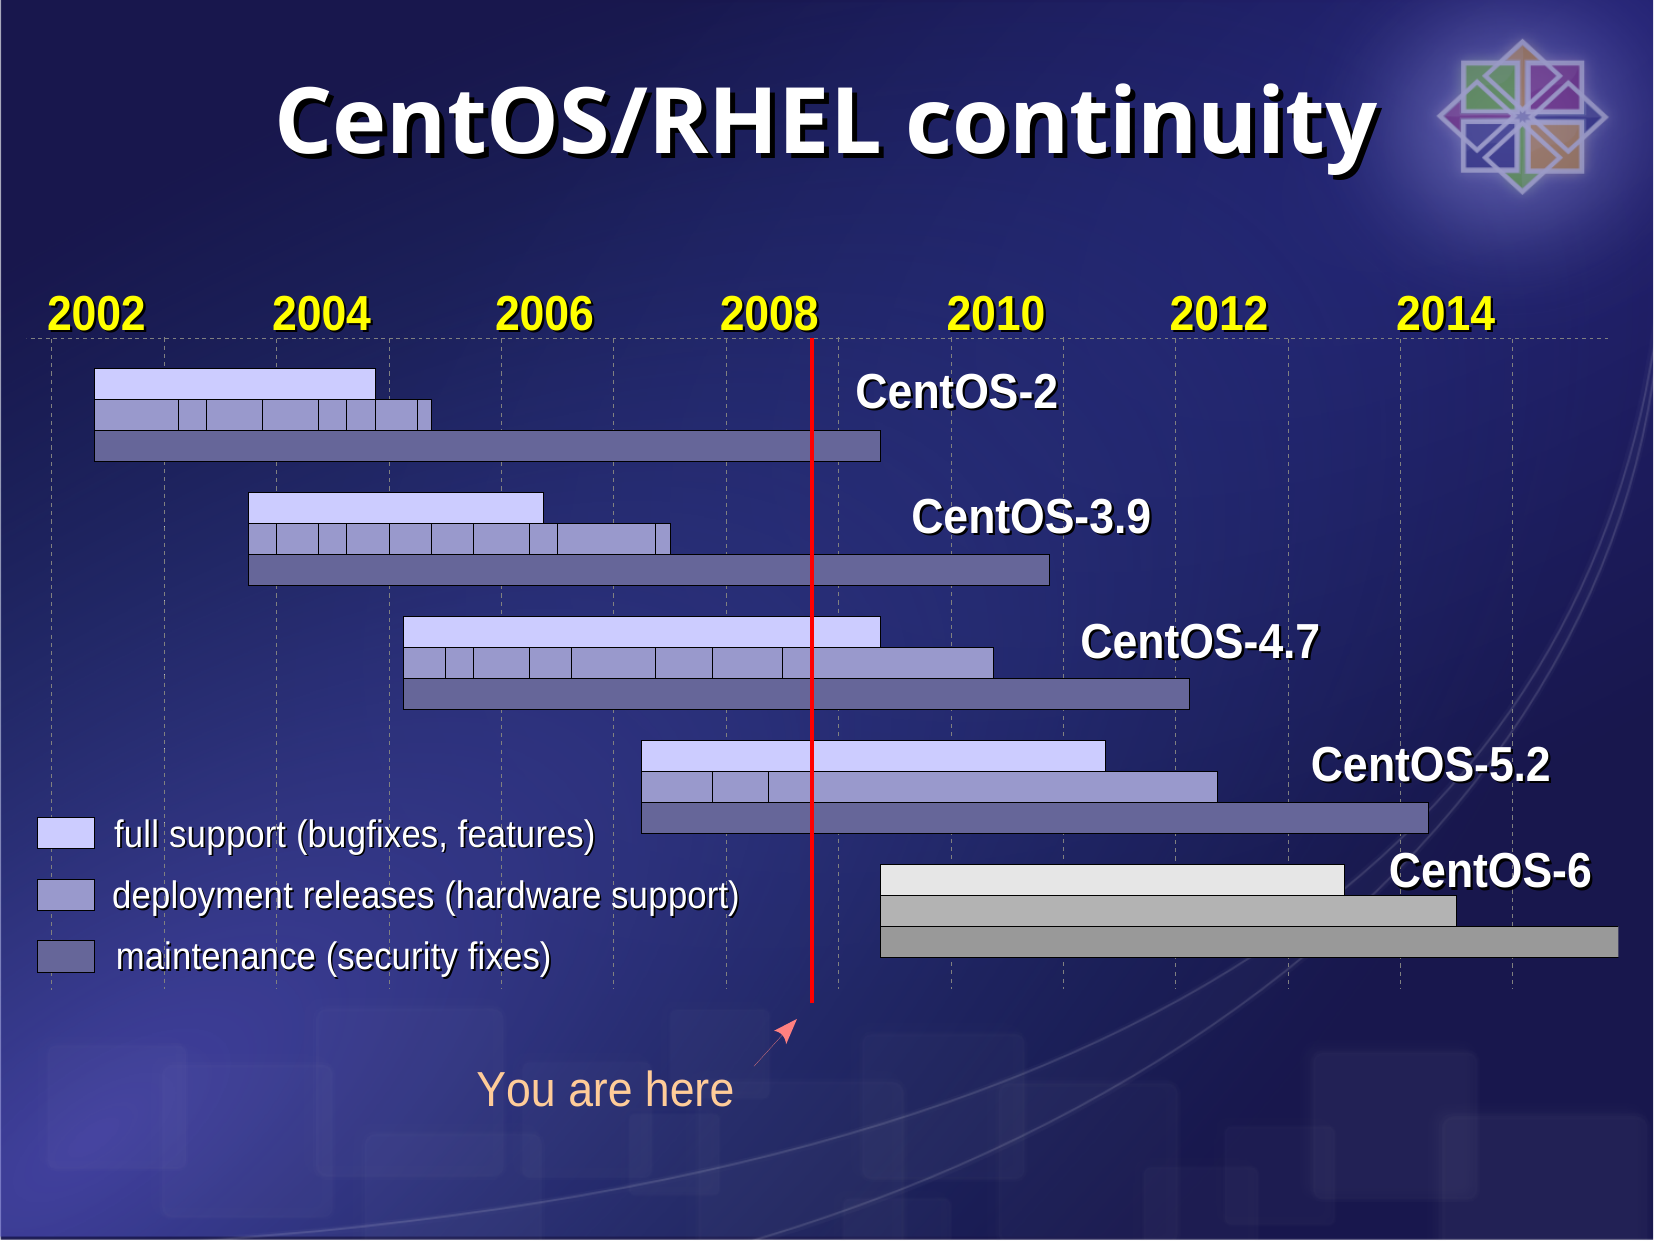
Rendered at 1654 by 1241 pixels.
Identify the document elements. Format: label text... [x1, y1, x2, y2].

title CentOS/RHEL continuity [82, 49, 1571, 188]
chart [26, 230, 1619, 1128]
picture [0, 0, 1654, 1241]
